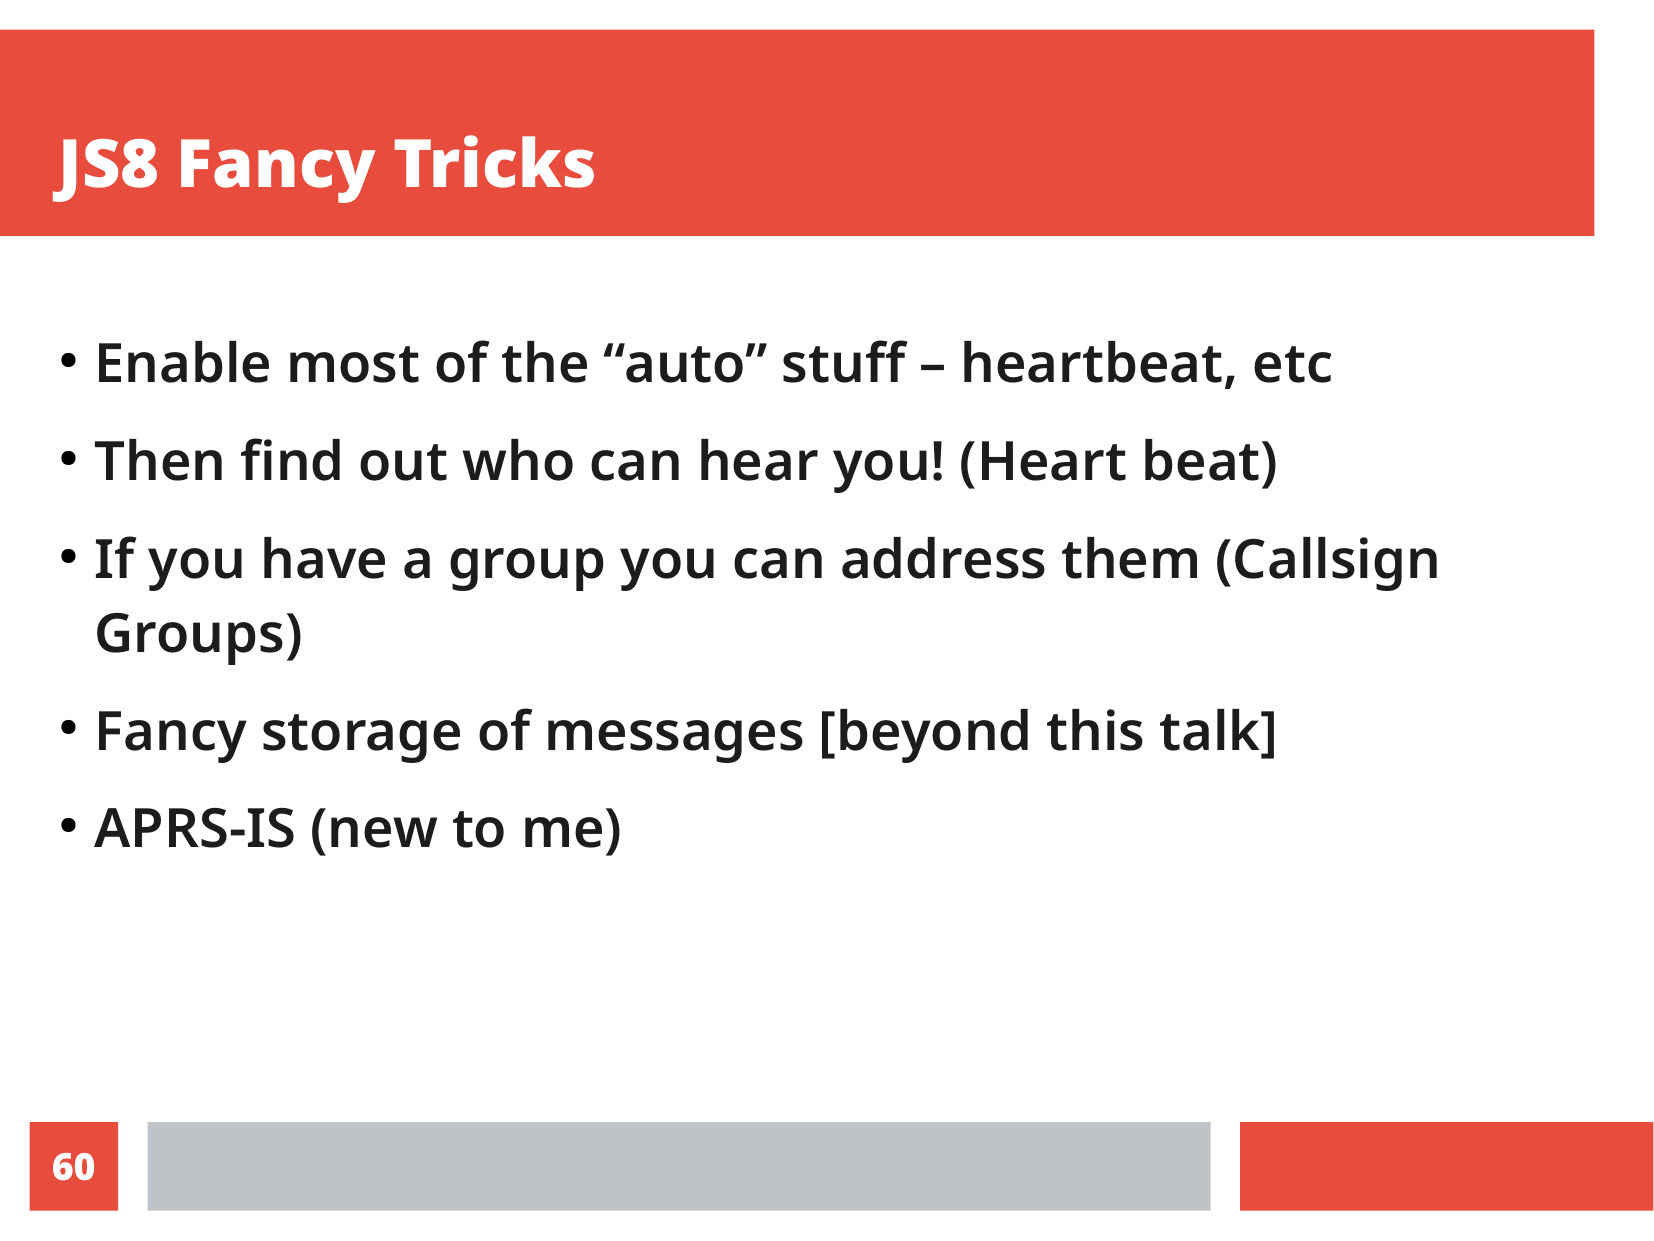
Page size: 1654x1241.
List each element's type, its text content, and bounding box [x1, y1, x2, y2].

list Enable most of the “auto” stuff – heartbeat, etc Then find out who can hear you! (Heart beat) If you have a group you can address them (Callsign Groups) Fancy storage of messages [beyond this talk] APRS-IS (new to me) [59, 324, 1565, 1093]
title JS8 Fancy Tricks [59, 59, 1595, 207]
